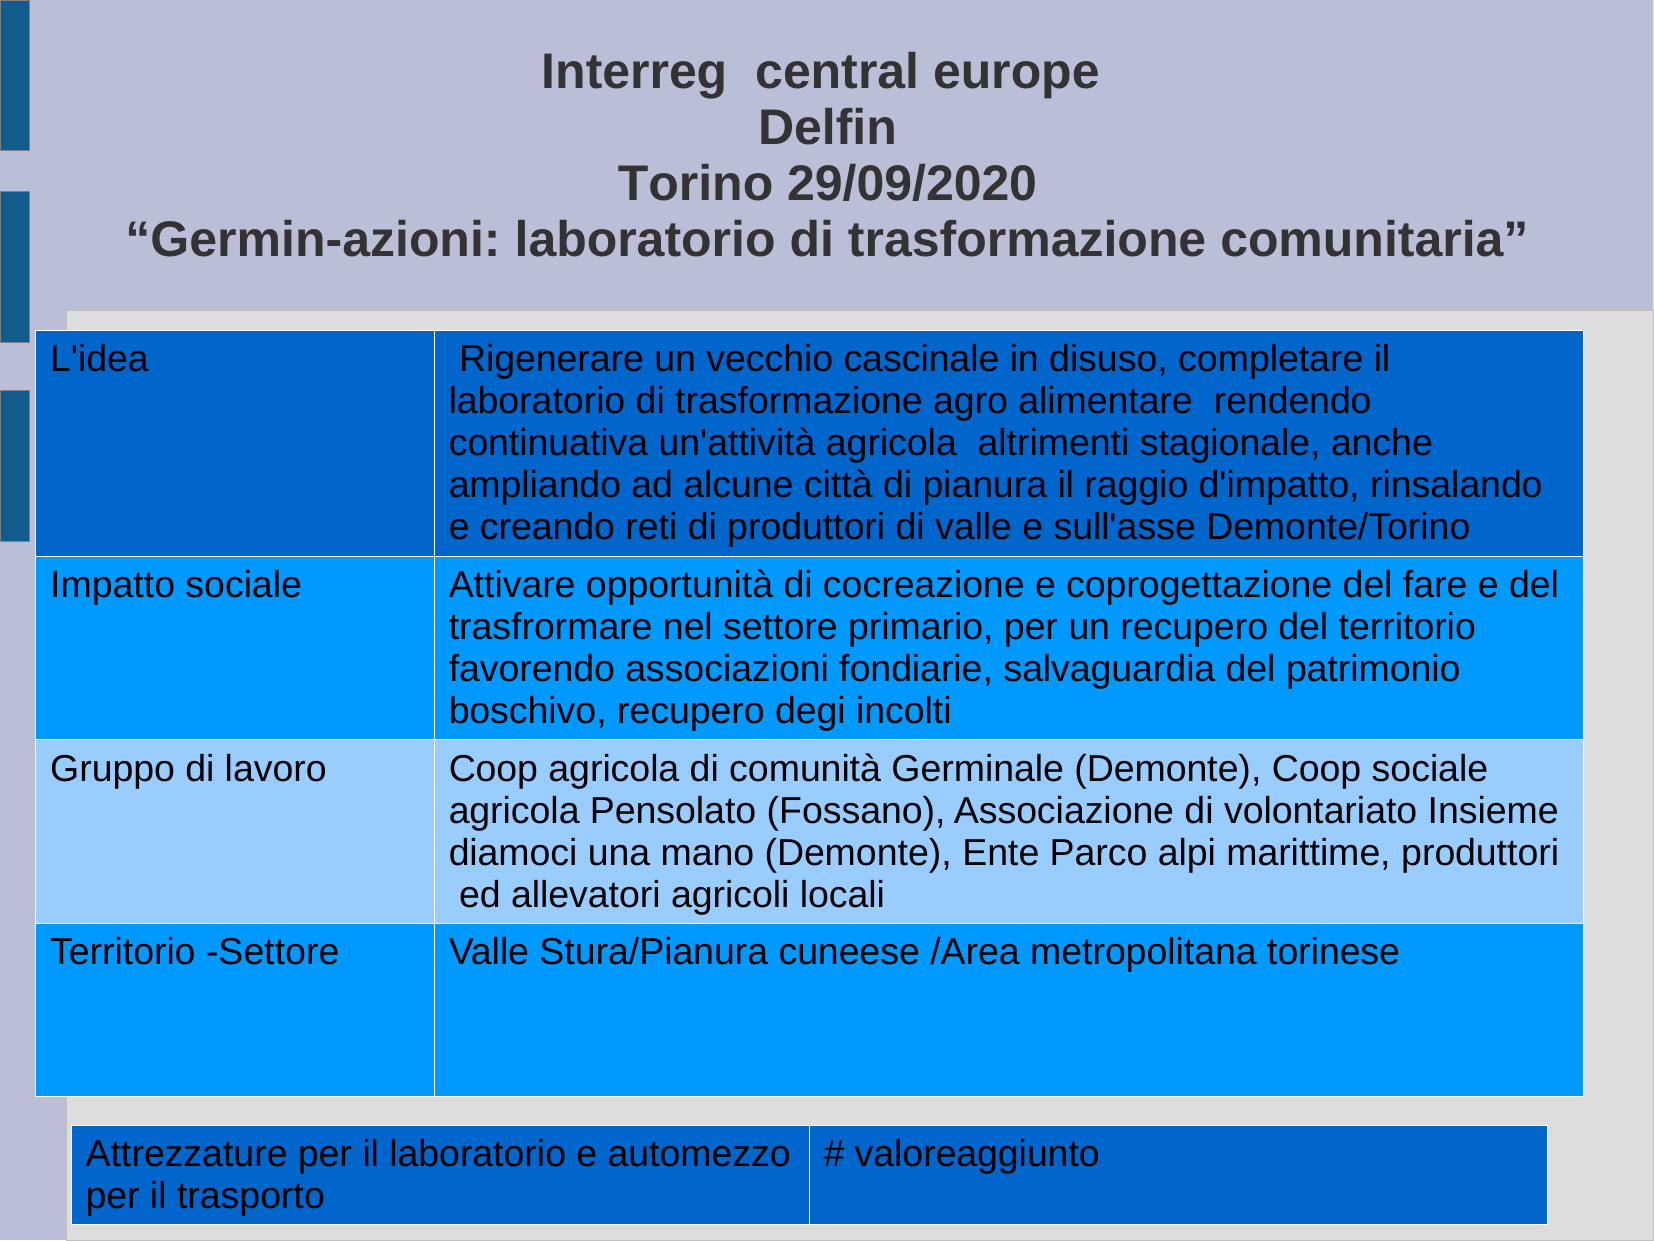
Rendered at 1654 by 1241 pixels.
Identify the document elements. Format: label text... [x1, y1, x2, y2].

table_cell Coop agricola di comunità Germinale (Demonte), Coop sociale agricola Pensolato (Fossano), Associazione di volontariato Insieme diamoci una mano (Demonte), Ente Parco alpi marittime, produttori ed allevatori agricoli locali [435, 740, 1583, 923]
table_header # valoreaggiunto [810, 1126, 1547, 1224]
table_header Attrezzature per il laboratorio e automezzo per il trasporto [72, 1126, 809, 1224]
table_header L'idea [36, 331, 434, 556]
table_cell Valle Stura/Pianura cuneese /Area metropolitana torinese [435, 924, 1583, 1096]
table_cell Gruppo di lavoro [36, 740, 434, 923]
table_cell Impatto sociale [36, 557, 434, 739]
table_header Rigenerare un vecchio cascinale in disuso, completare il laboratorio di trasformazione agro alimentare rendendo continuativa un'attività agricola altrimenti stagionale, anche ampliando ad alcune città di pianura il raggio d'impatto, rinsalando e creando reti di produttori di valle e sull'asse Demonte/Torino [435, 331, 1583, 556]
title Interreg central europe Delfin Torino 29/09/2020 “Germin-azioni: laboratorio di trasformazione comunitaria” [121, 11, 1534, 299]
table_cell Territorio -Settore [36, 924, 434, 1096]
table_cell Attivare opportunità di cocreazione e coprogettazione del fare e del trasfrormare nel settore primario, per un recupero del territorio favorendo associazioni fondiarie, salvaguardia del patrimonio boschivo, recupero degi incolti [435, 557, 1583, 739]
